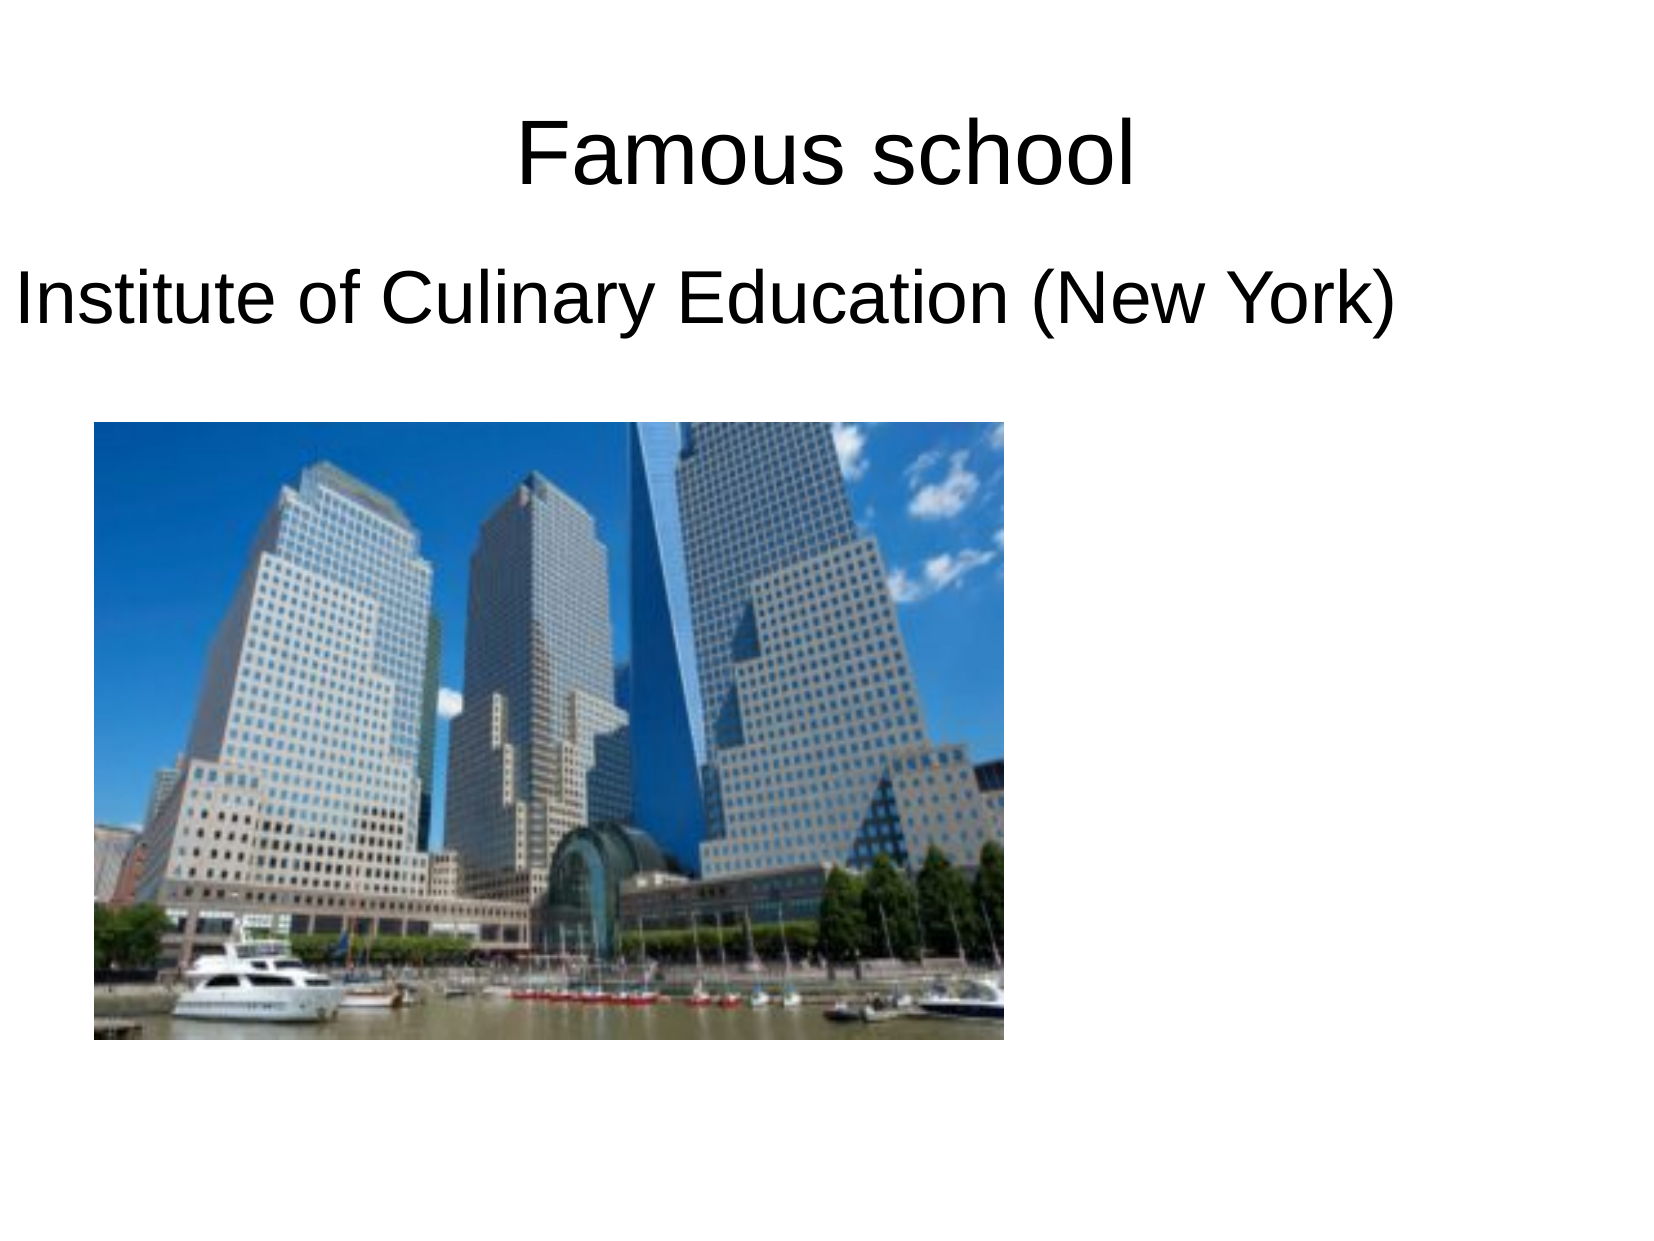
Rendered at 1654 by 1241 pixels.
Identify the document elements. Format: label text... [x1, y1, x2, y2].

text_box Institute of Culinary Education (New York) [0, 248, 1595, 355]
title Famous school [82, 49, 1571, 248]
picture [94, 422, 1004, 1040]
